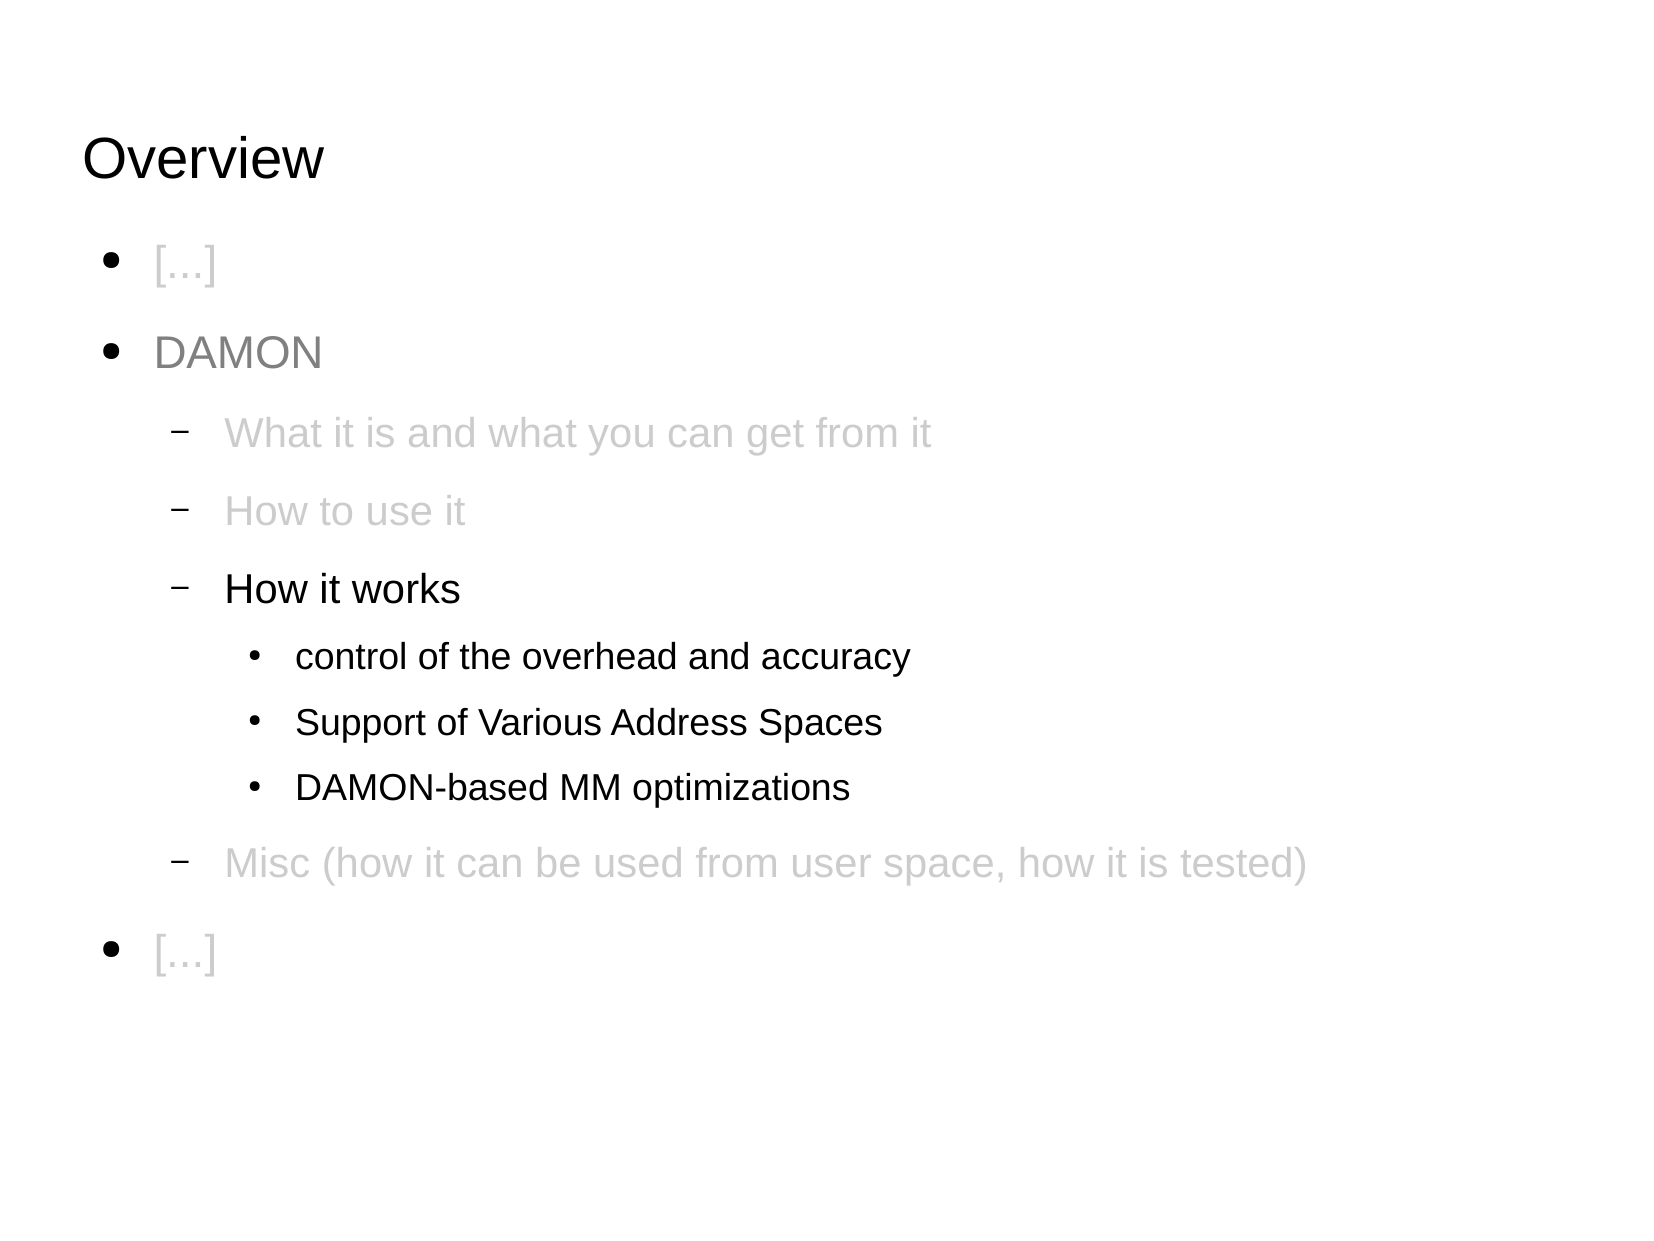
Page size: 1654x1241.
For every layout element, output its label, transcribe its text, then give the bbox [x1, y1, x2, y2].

list [...] DAMON What it is and what you can get from it How to use it How it works control of the overhead and accuracy Support of Various Address Spaces DAMON-based MM optimizations Misc (how it can be used from user space, how it is tested) [...] [82, 236, 1571, 1111]
title Overview [82, 108, 1571, 210]
